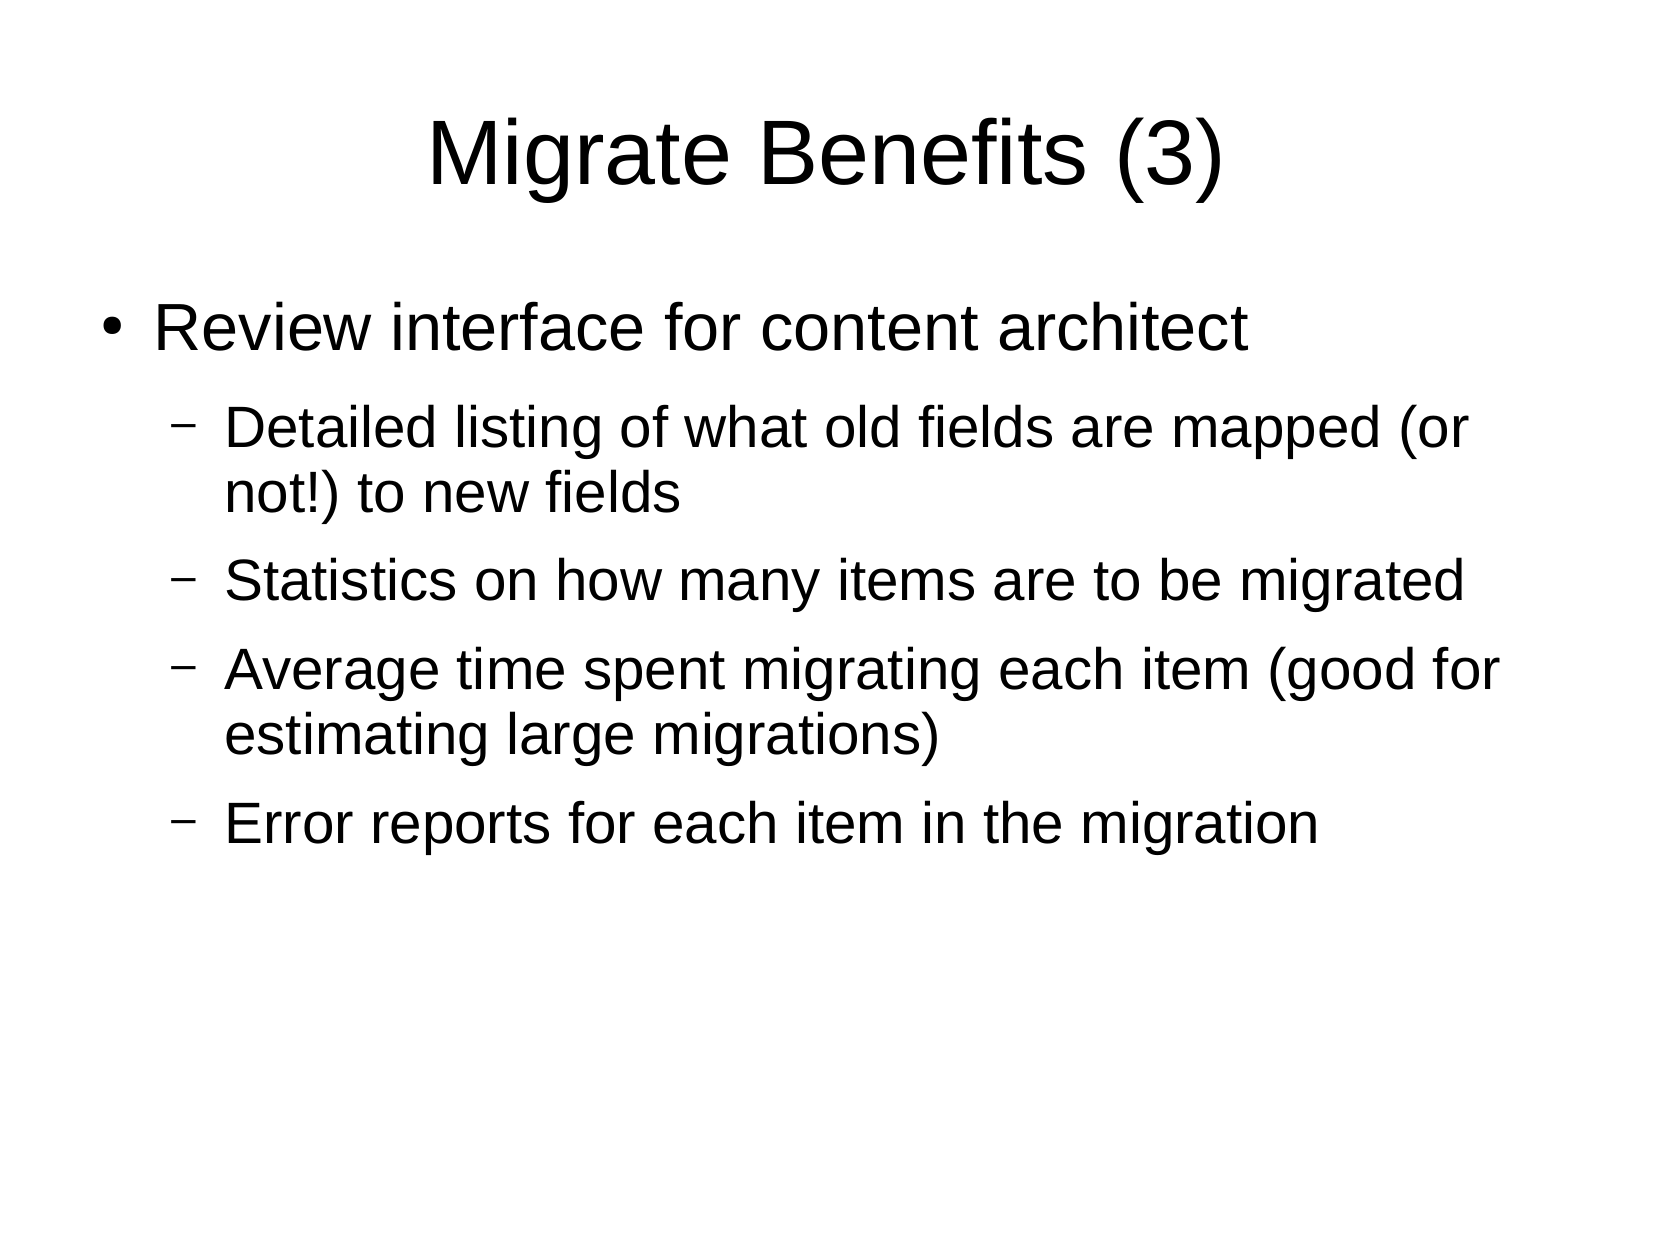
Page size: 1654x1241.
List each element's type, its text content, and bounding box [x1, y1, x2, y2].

list Review interface for content architect Detailed listing of what old fields are mapped (or not!) to new fields Statistics on how many items are to be migrated Average time spent migrating each item (good for estimating large migrations) Error reports for each item in the migration [82, 290, 1538, 1010]
title Migrate Benefits (3) [82, 49, 1571, 257]
